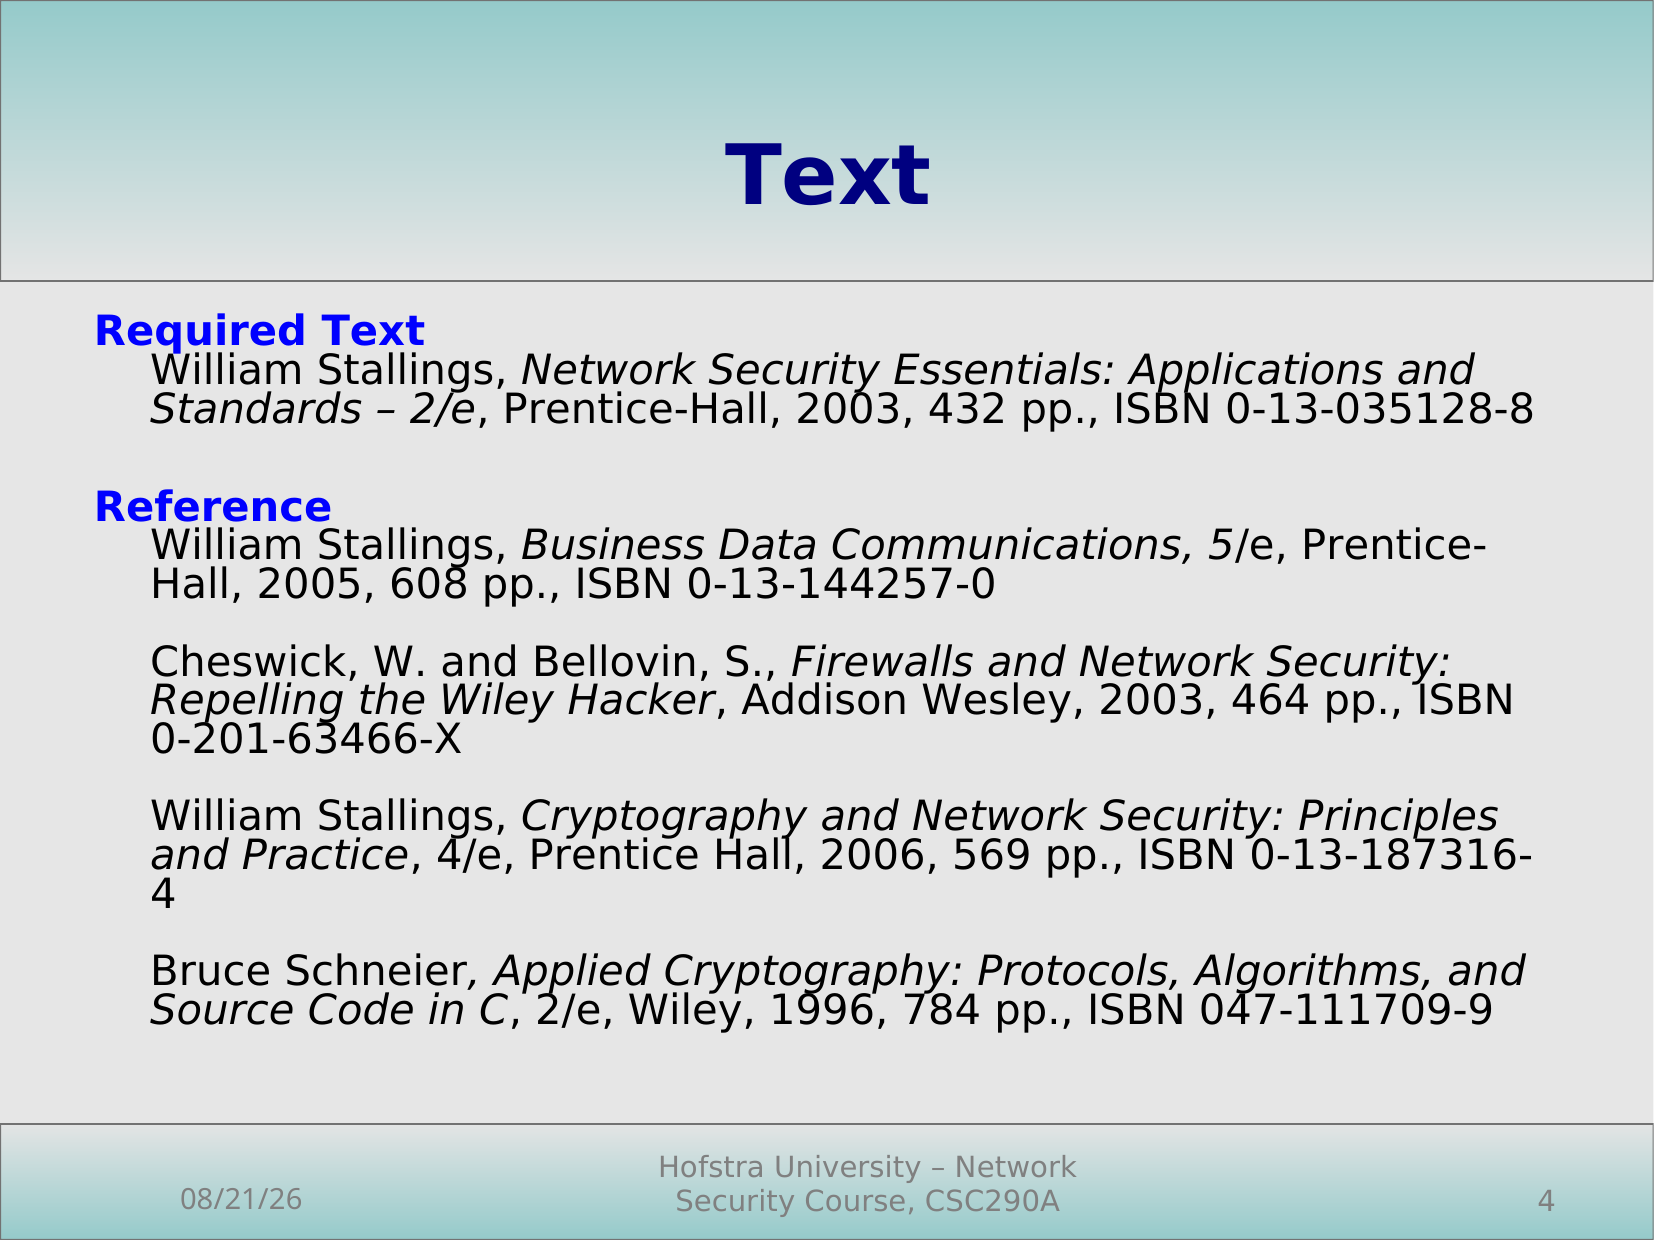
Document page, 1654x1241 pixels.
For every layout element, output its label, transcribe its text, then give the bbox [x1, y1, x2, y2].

list Required Text William Stallings, Network Security Essentials: Applications and Standards – 2/e, Prentice-Hall, 2003, 432 pp., ISBN 0-13-035128-8 Reference William Stallings, Business Data Communications, 5/e, Prentice-Hall, 2005, 608 pp., ISBN 0-13-144257-0 Cheswick, W. and Bellovin, S., Firewalls and Network Security: Repelling the Wiley Hacker, Addison Wesley, 2003, 464 pp., ISBN 0-201-63466-X William Stallings, Cryptography and Network Security: Principles and Practice, 4/e, Prentice Hall, 2006, 569 pp., ISBN 0-13-187316-4 Bruce Schneier, Applied Cryptography: Protocols, Algorithms, and Source Code in C, 2/e, Wiley, 1996, 784 pp., ISBN 047-111709-9 [79, 307, 1568, 1104]
title Text [123, 87, 1534, 233]
